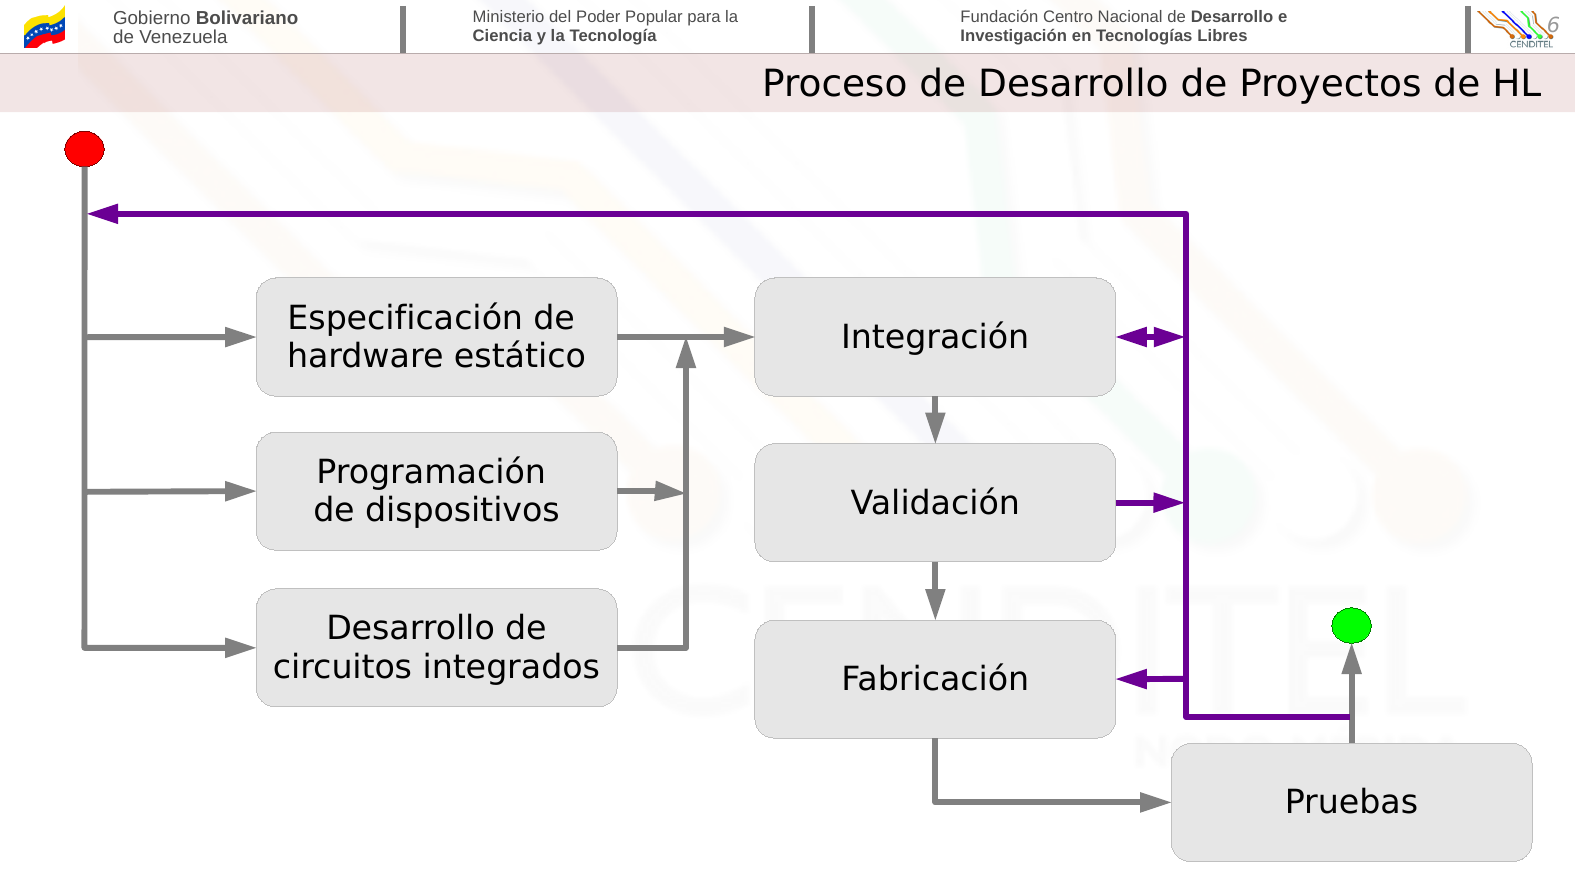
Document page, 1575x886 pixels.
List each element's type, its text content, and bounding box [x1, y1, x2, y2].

title Proceso de Desarrollo de Proyectos de HL [367, 54, 1543, 113]
text_box Programación de dispositivos [256, 432, 618, 551]
picture [88, 338, 684, 491]
picture [78, 0, 1556, 53]
text_box Integración [754, 277, 1116, 397]
picture [78, 166, 1496, 886]
picture [936, 504, 1183, 678]
picture [88, 492, 683, 647]
text_box Desarrollo de circuitos integrados [256, 588, 618, 707]
picture [19, 0, 71, 53]
text_box [0, 53, 1575, 113]
text_box Pruebas [1171, 743, 1533, 862]
text_box [64, 131, 105, 167]
picture [88, 215, 1183, 336]
text_box Fabricación [754, 620, 1116, 739]
text_box Especificación de hardware estático [256, 277, 618, 397]
picture [938, 680, 1349, 802]
text_box [1331, 607, 1372, 644]
picture [78, 113, 1496, 743]
text_box Validación [754, 443, 1116, 562]
picture [936, 338, 1183, 501]
picture [1549, 24, 1556, 31]
